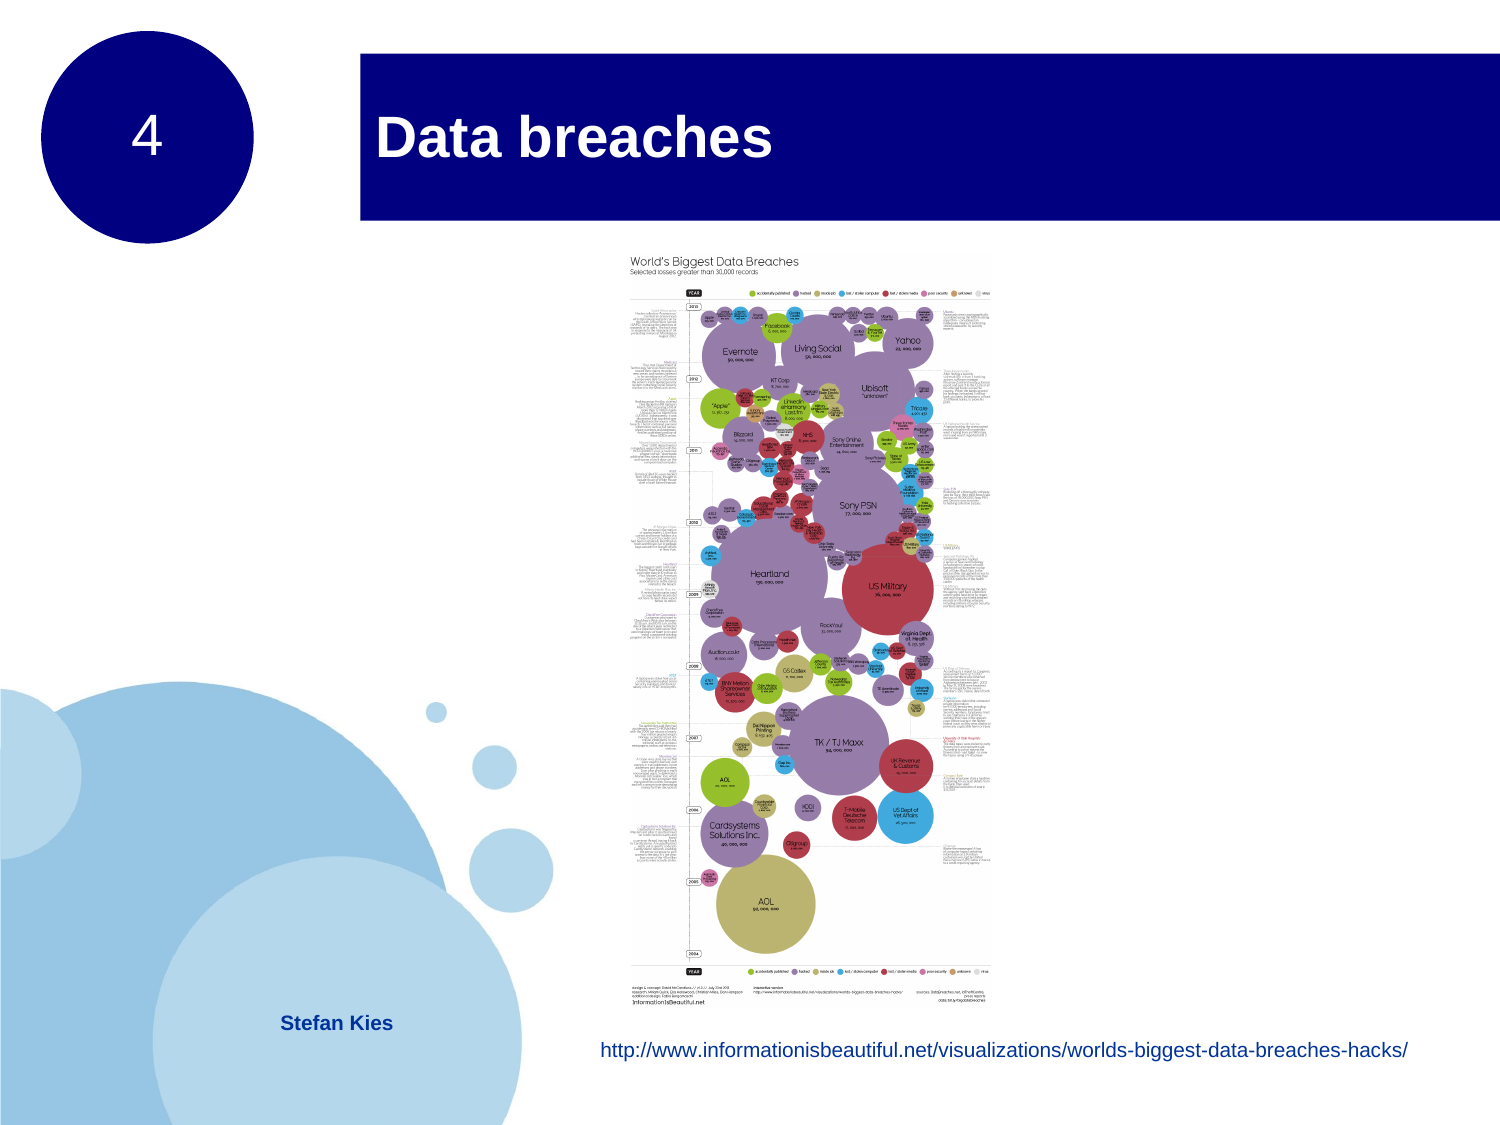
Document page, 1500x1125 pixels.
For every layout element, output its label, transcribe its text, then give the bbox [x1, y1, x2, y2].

title Data breaches [360, 53, 1500, 221]
picture [0, 638, 625, 1125]
list http://www.informationisbeautiful.net/visualizations/worlds-biggest-data-breaches-hacks/ [459, 252, 1471, 1070]
